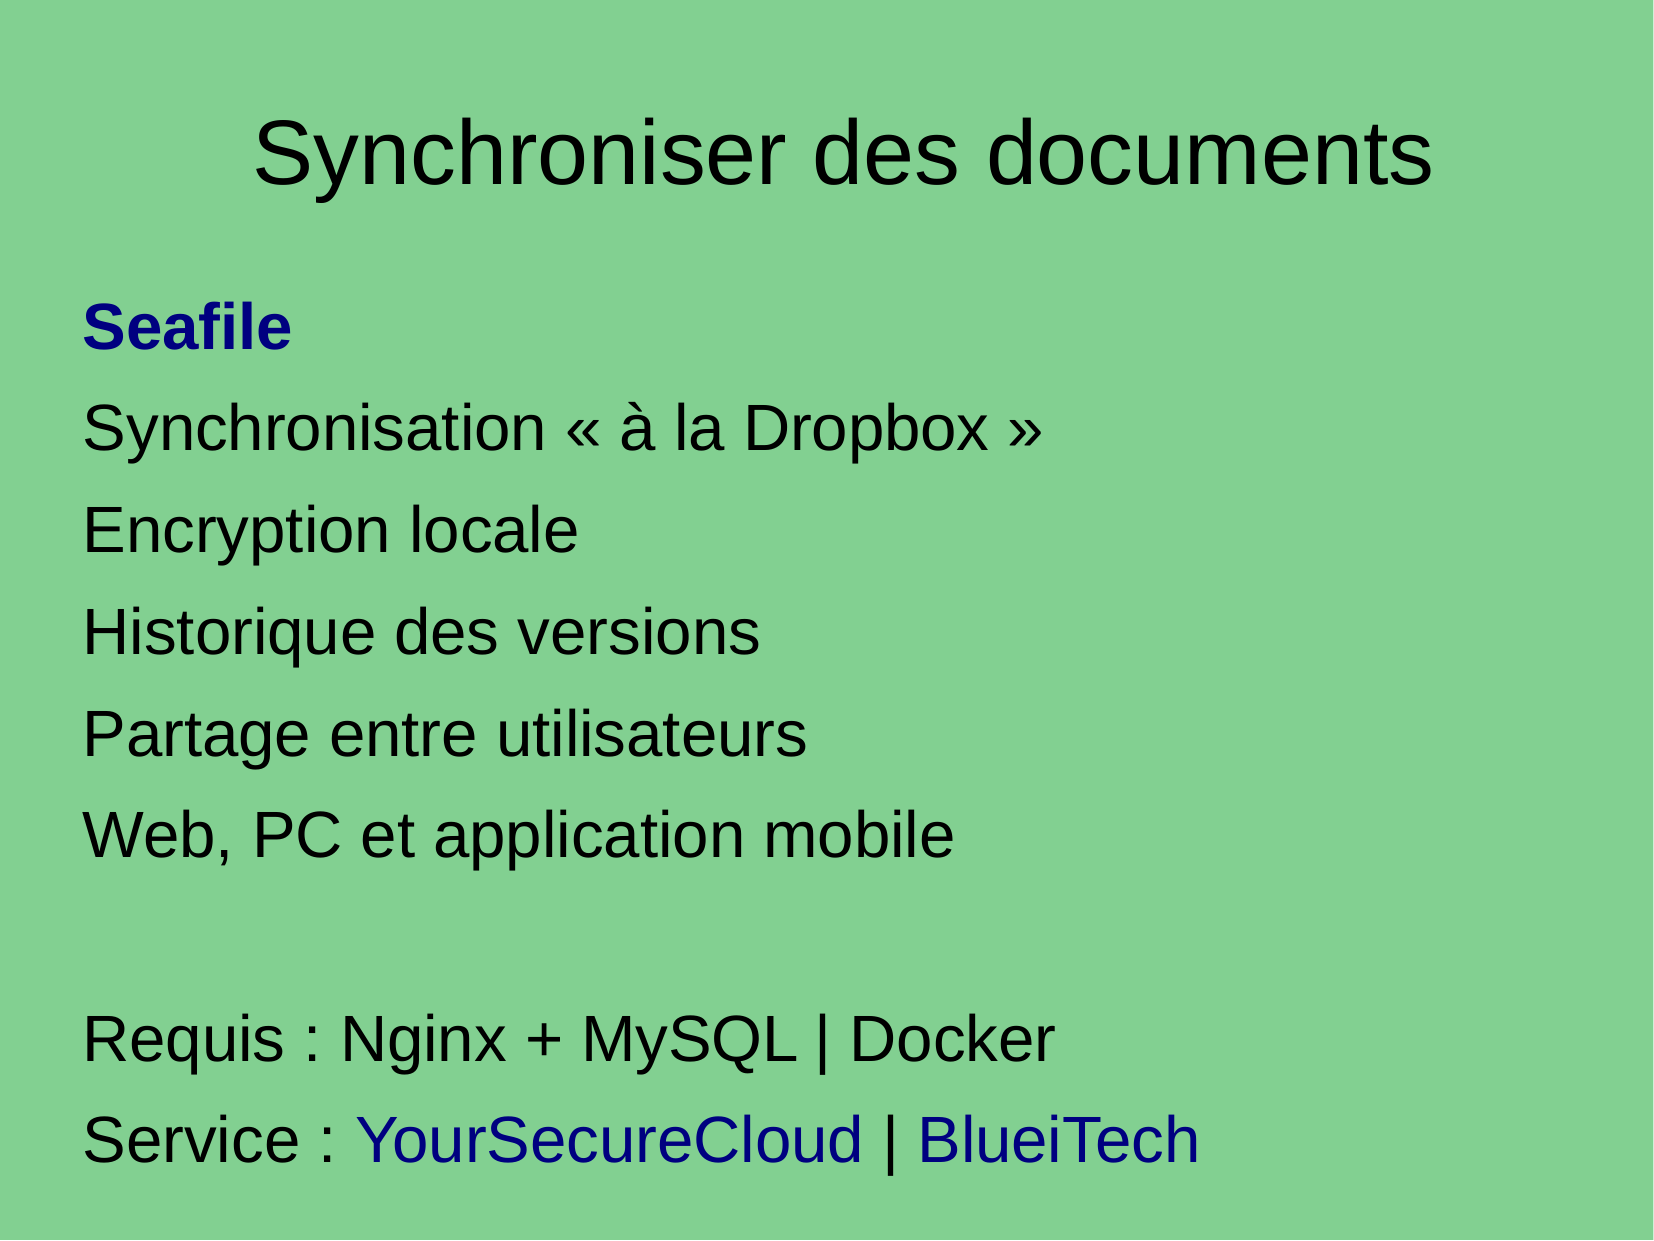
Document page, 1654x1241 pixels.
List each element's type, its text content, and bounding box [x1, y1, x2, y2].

list Seafile Synchronisation « à la Dropbox » Encryption locale Historique des versions Partage entre utilisateurs Web, PC et application mobile Requis : Nginx + MySQL | Docker Service : YourSecureCloud | BlueiTech [82, 290, 1571, 1186]
title Synchroniser des documents [82, 49, 1571, 257]
